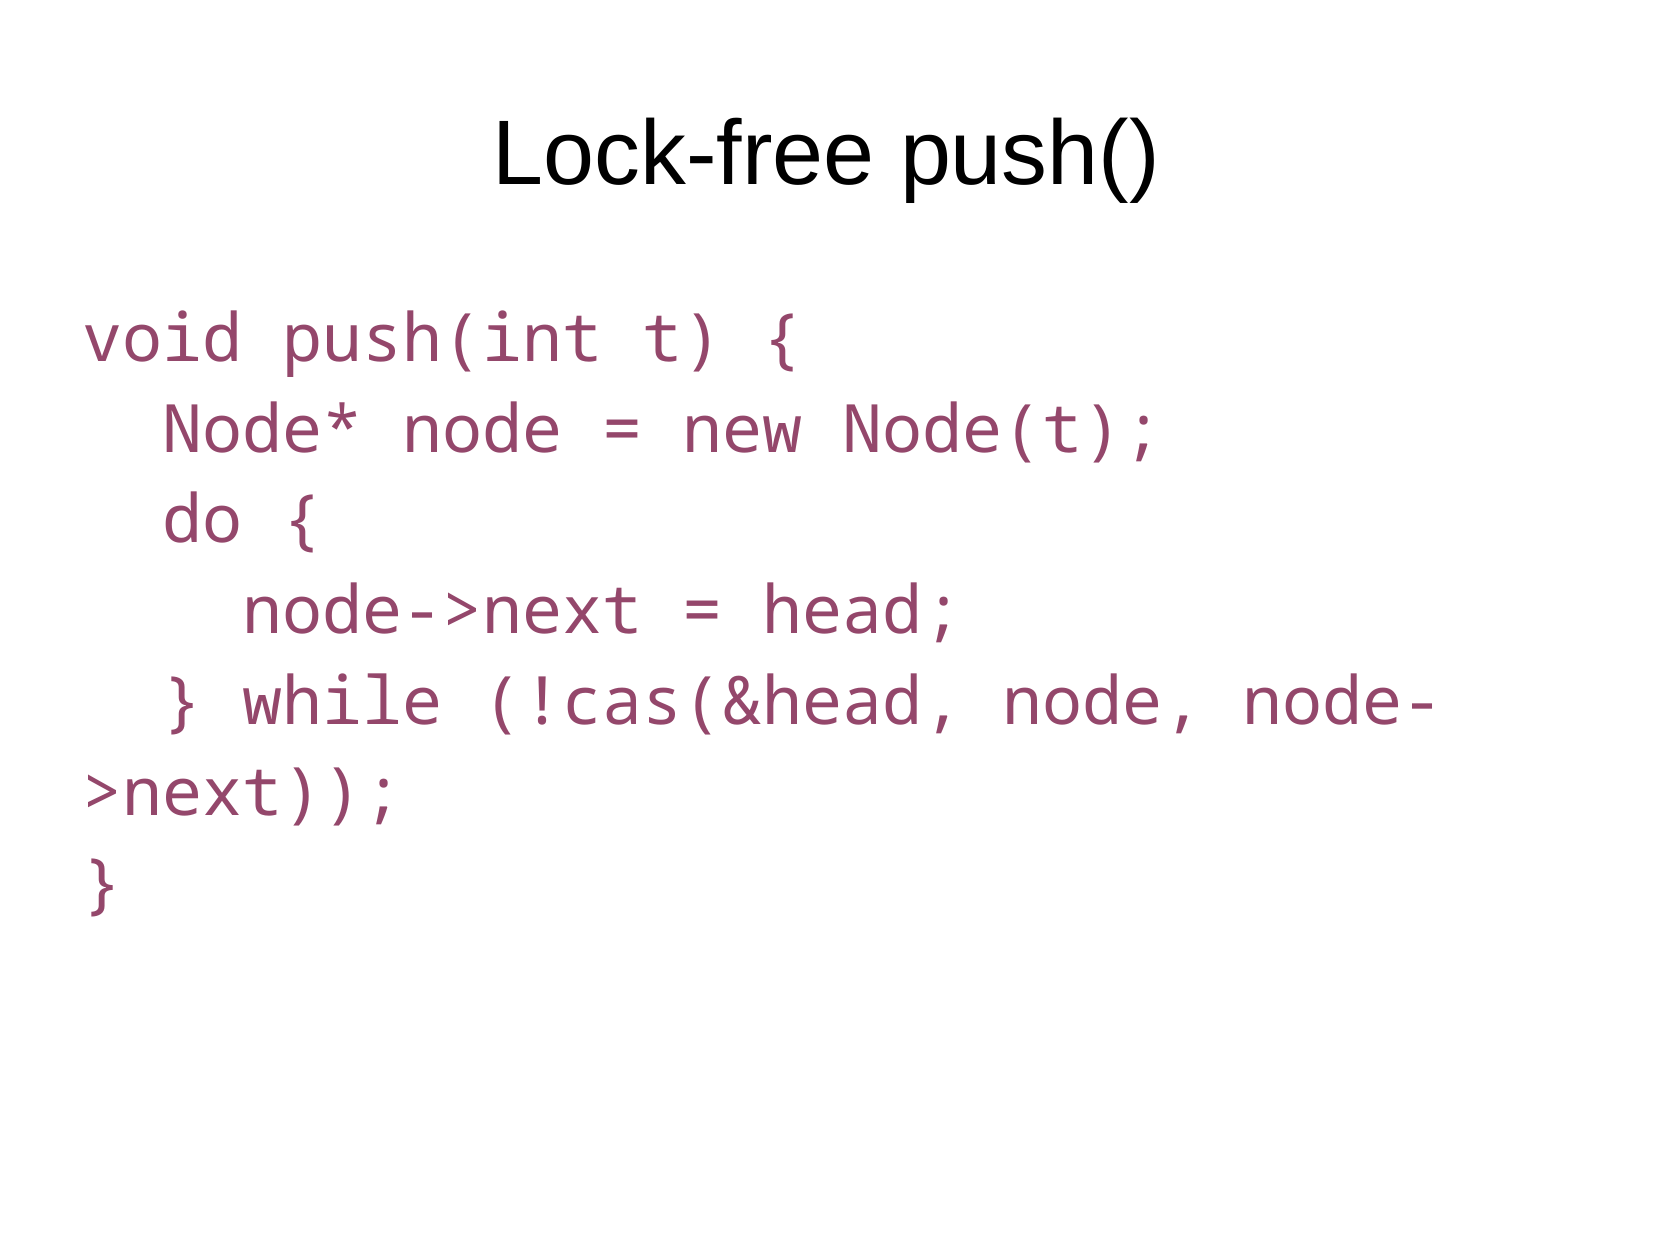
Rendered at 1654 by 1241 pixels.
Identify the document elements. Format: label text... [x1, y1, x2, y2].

title Lock-free push() [82, 49, 1571, 257]
list void push(int t) { Node* node = new Node(t); do { node->next = head; } while (!cas(&head, node, node->next)); } [82, 290, 1571, 1010]
